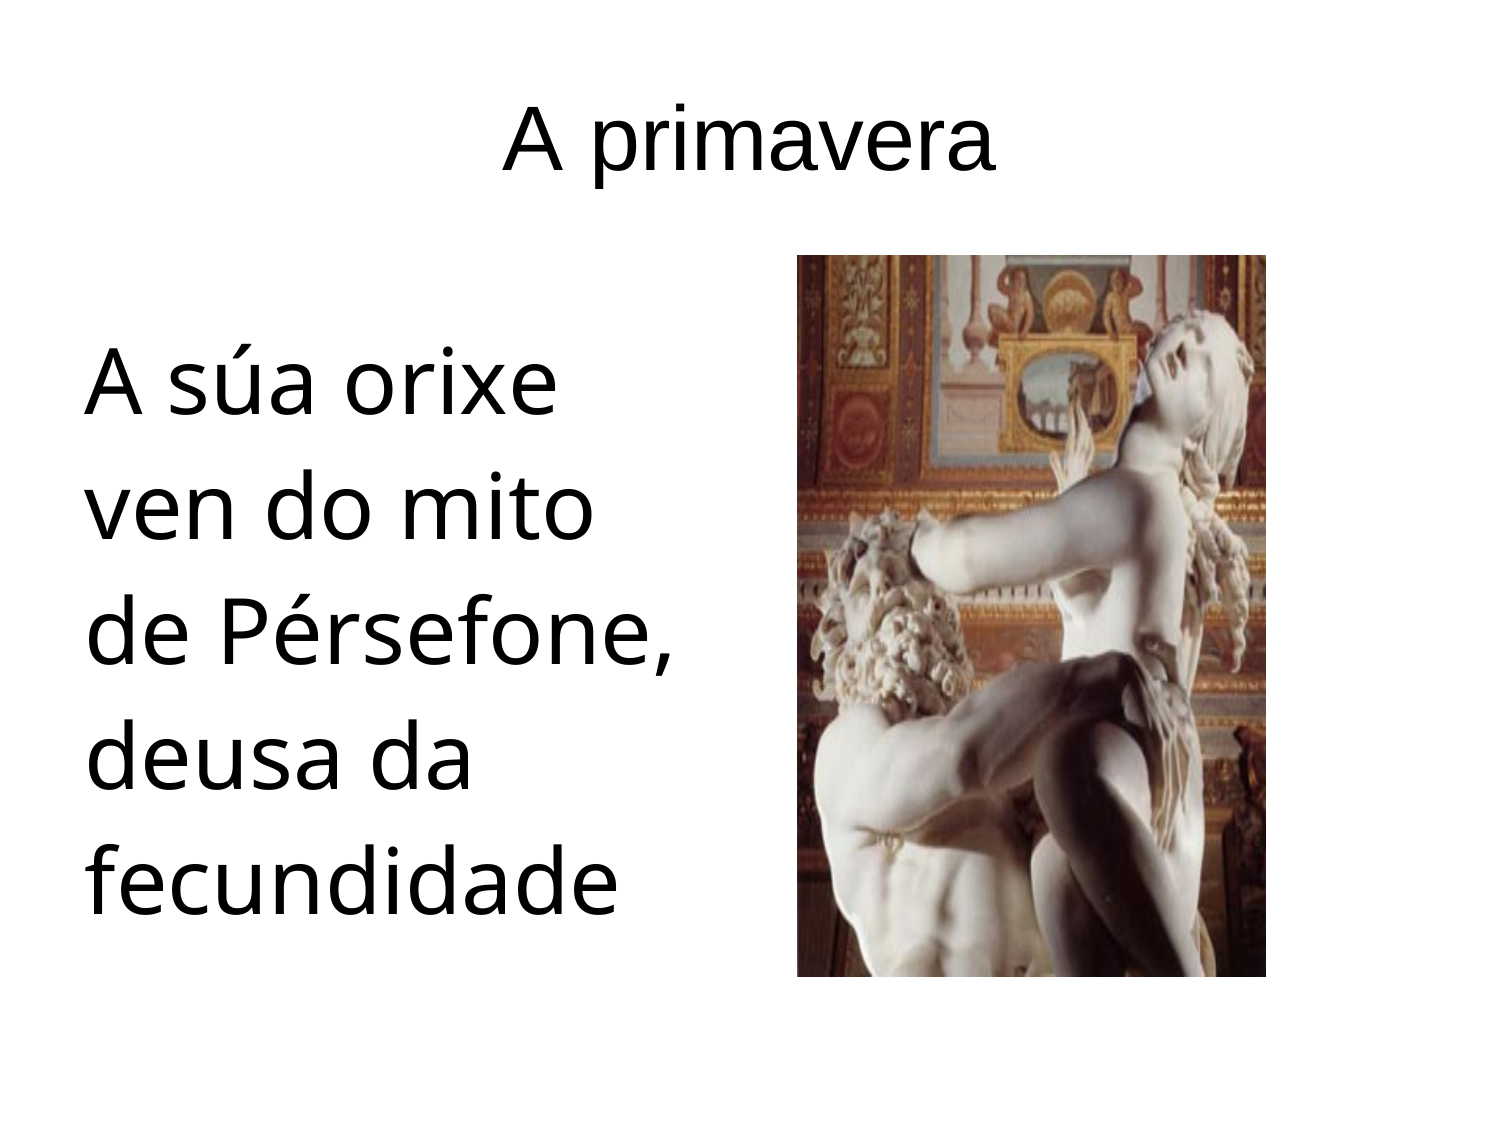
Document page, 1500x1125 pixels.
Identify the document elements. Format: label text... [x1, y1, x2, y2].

list A súa orixe ven do mito de Pérsefone, deusa da fecundidade [69, 308, 733, 1052]
title A primavera [75, 45, 1426, 233]
picture [797, 255, 1266, 977]
